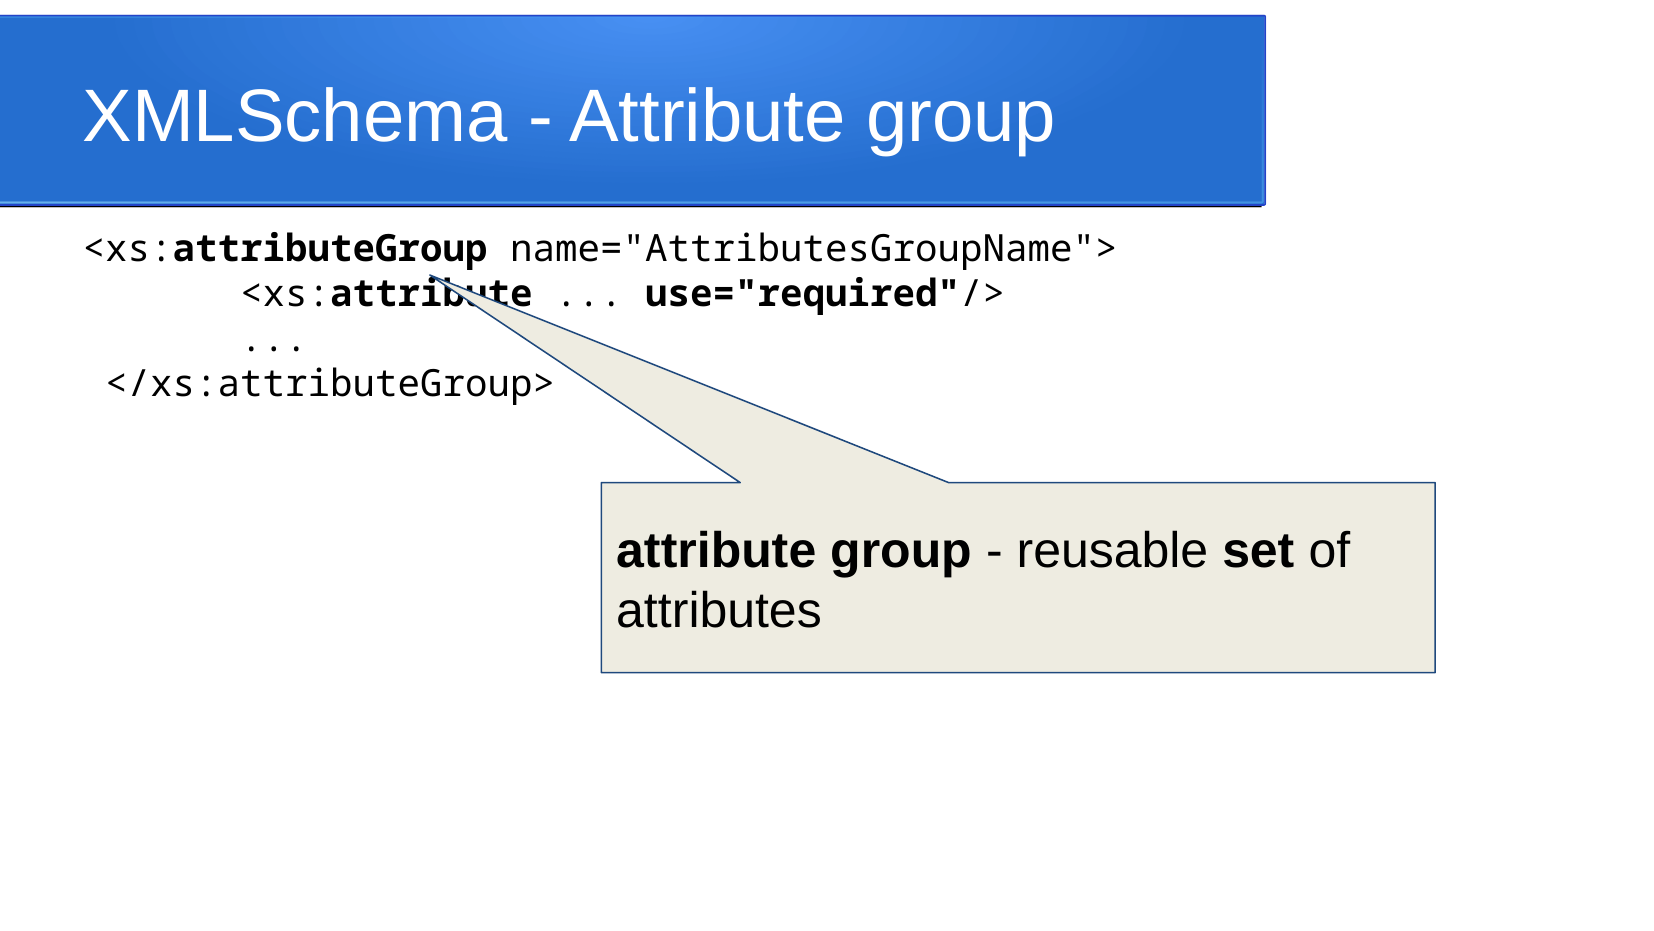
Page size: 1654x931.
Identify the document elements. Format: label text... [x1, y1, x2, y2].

text_box attribute group - reusable set of attributes [429, 275, 1436, 673]
text_box XMLSchema - Attribute group [82, 35, 1336, 189]
text_box <xs:attributeGroup name="AttributesGroupName"> <xs:attribute ... use="required"/> ... </xs:attributeGroup> [82, 224, 1571, 874]
picture [0, 13, 1269, 211]
